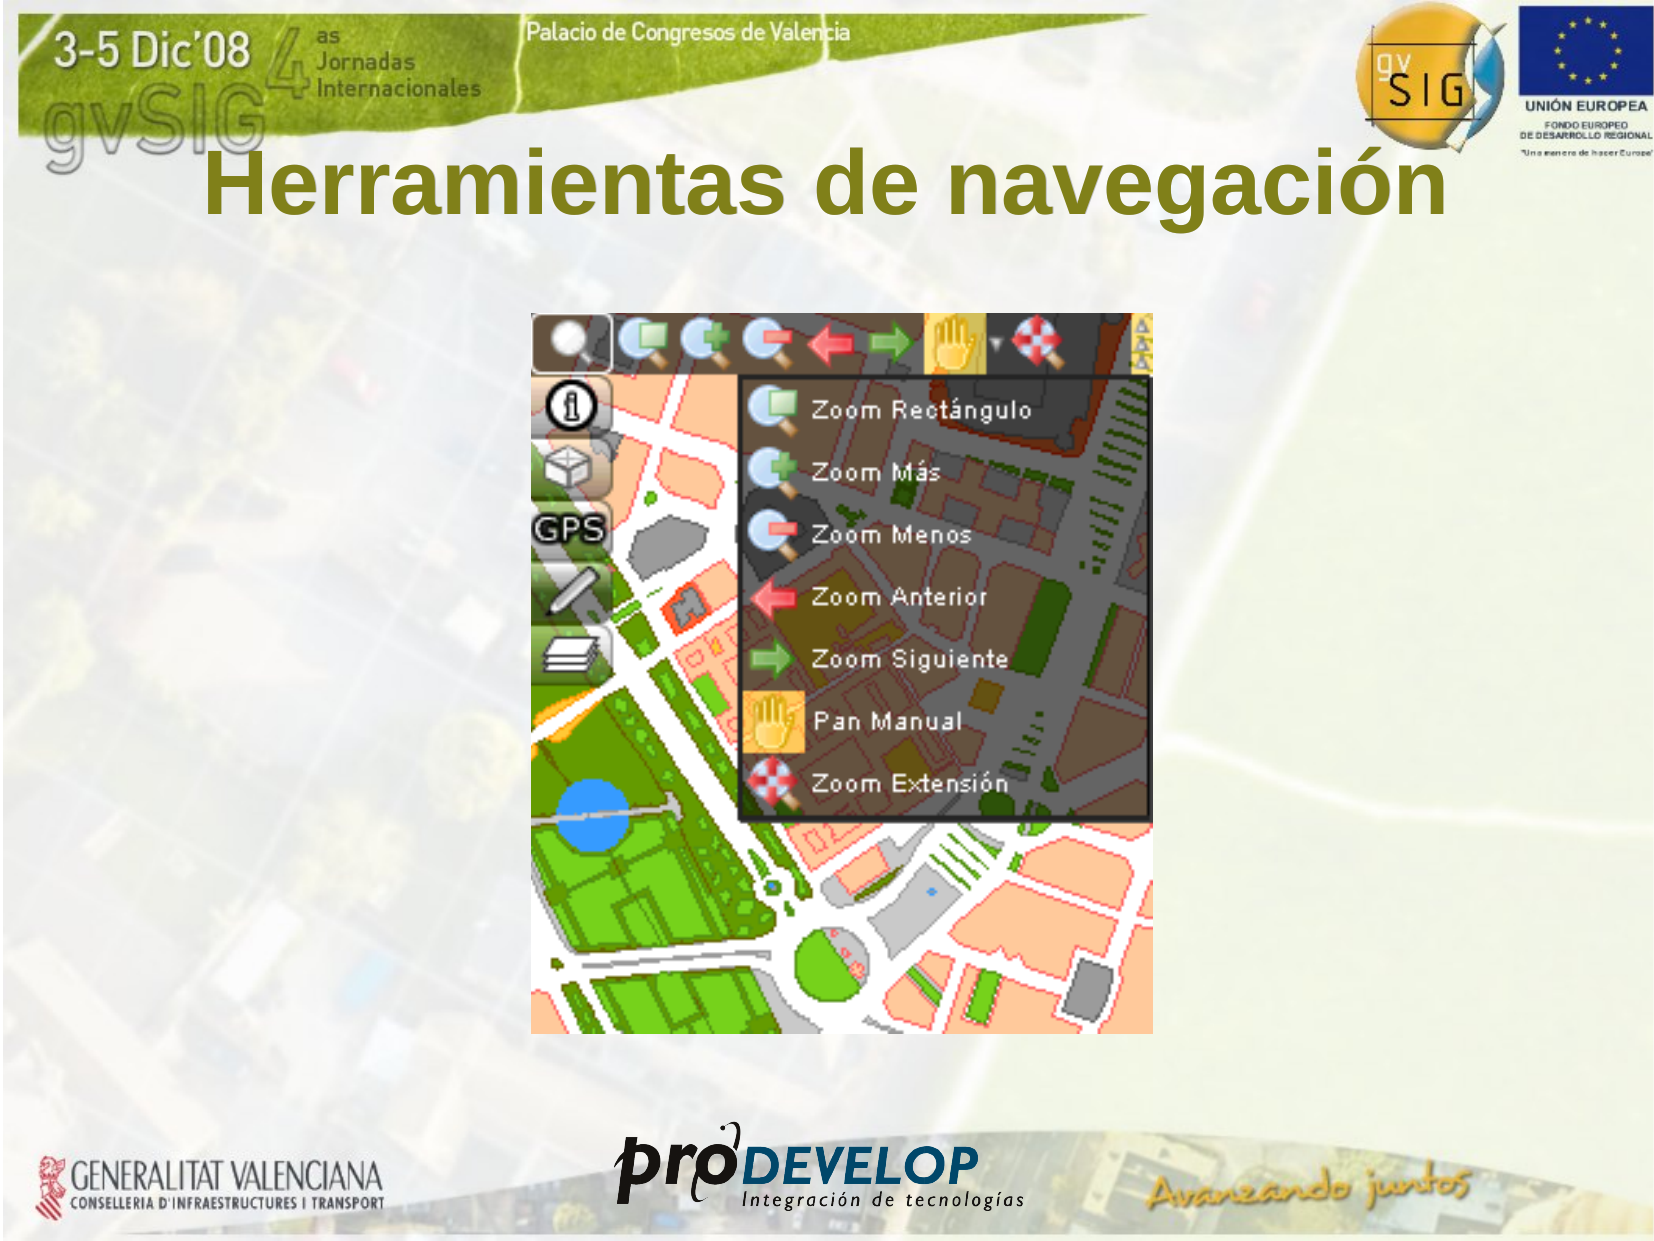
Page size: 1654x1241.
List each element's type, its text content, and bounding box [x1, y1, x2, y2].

title Herramientas de navegación [82, 78, 1571, 287]
picture [3, 0, 1654, 1241]
